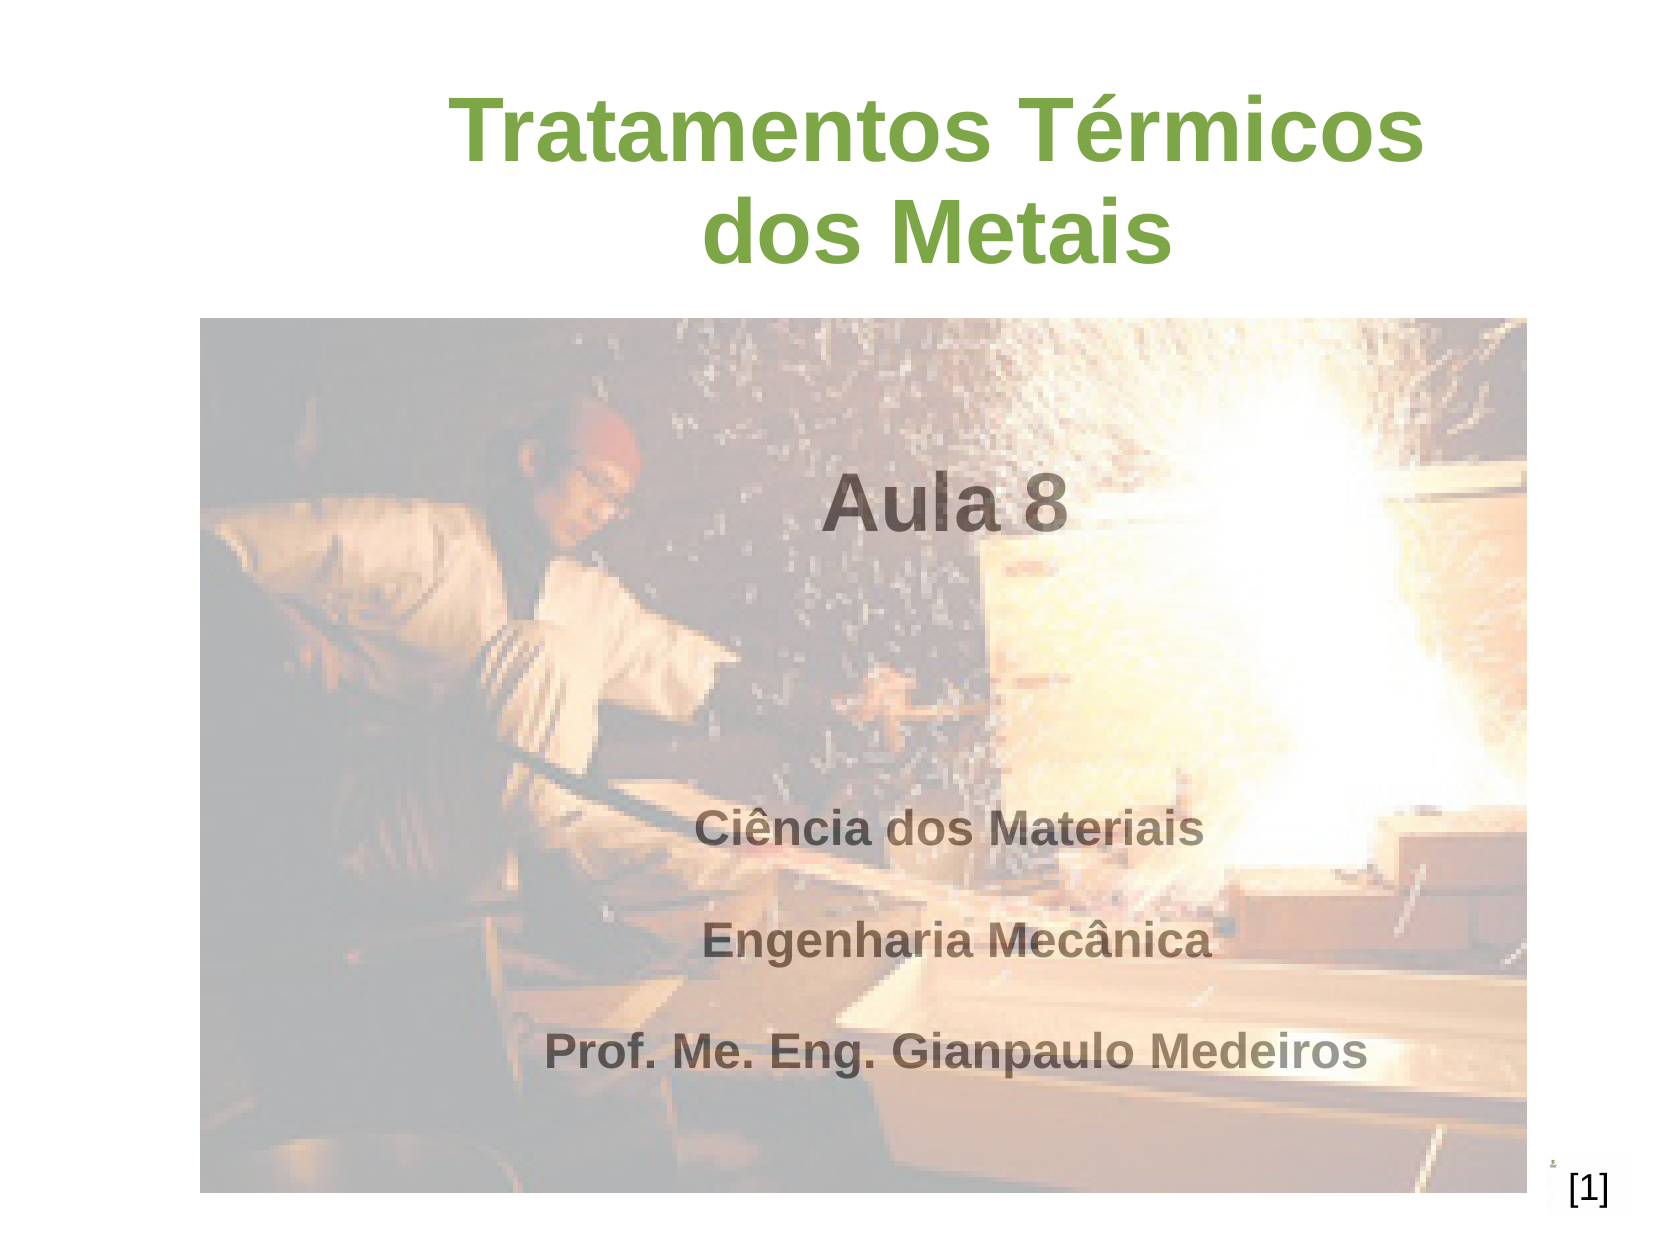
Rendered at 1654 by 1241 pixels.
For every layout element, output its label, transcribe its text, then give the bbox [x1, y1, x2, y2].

text_box Aula 8 Ciência dos Materiais Engenharia Mecânica Prof. Me. Eng. Gianpaulo Medeiros [307, 271, 1607, 1158]
text_box Tratamentos Térmicos dos Metais [295, 70, 1607, 291]
picture [200, 318, 1527, 1193]
picture [1547, 1157, 1631, 1217]
